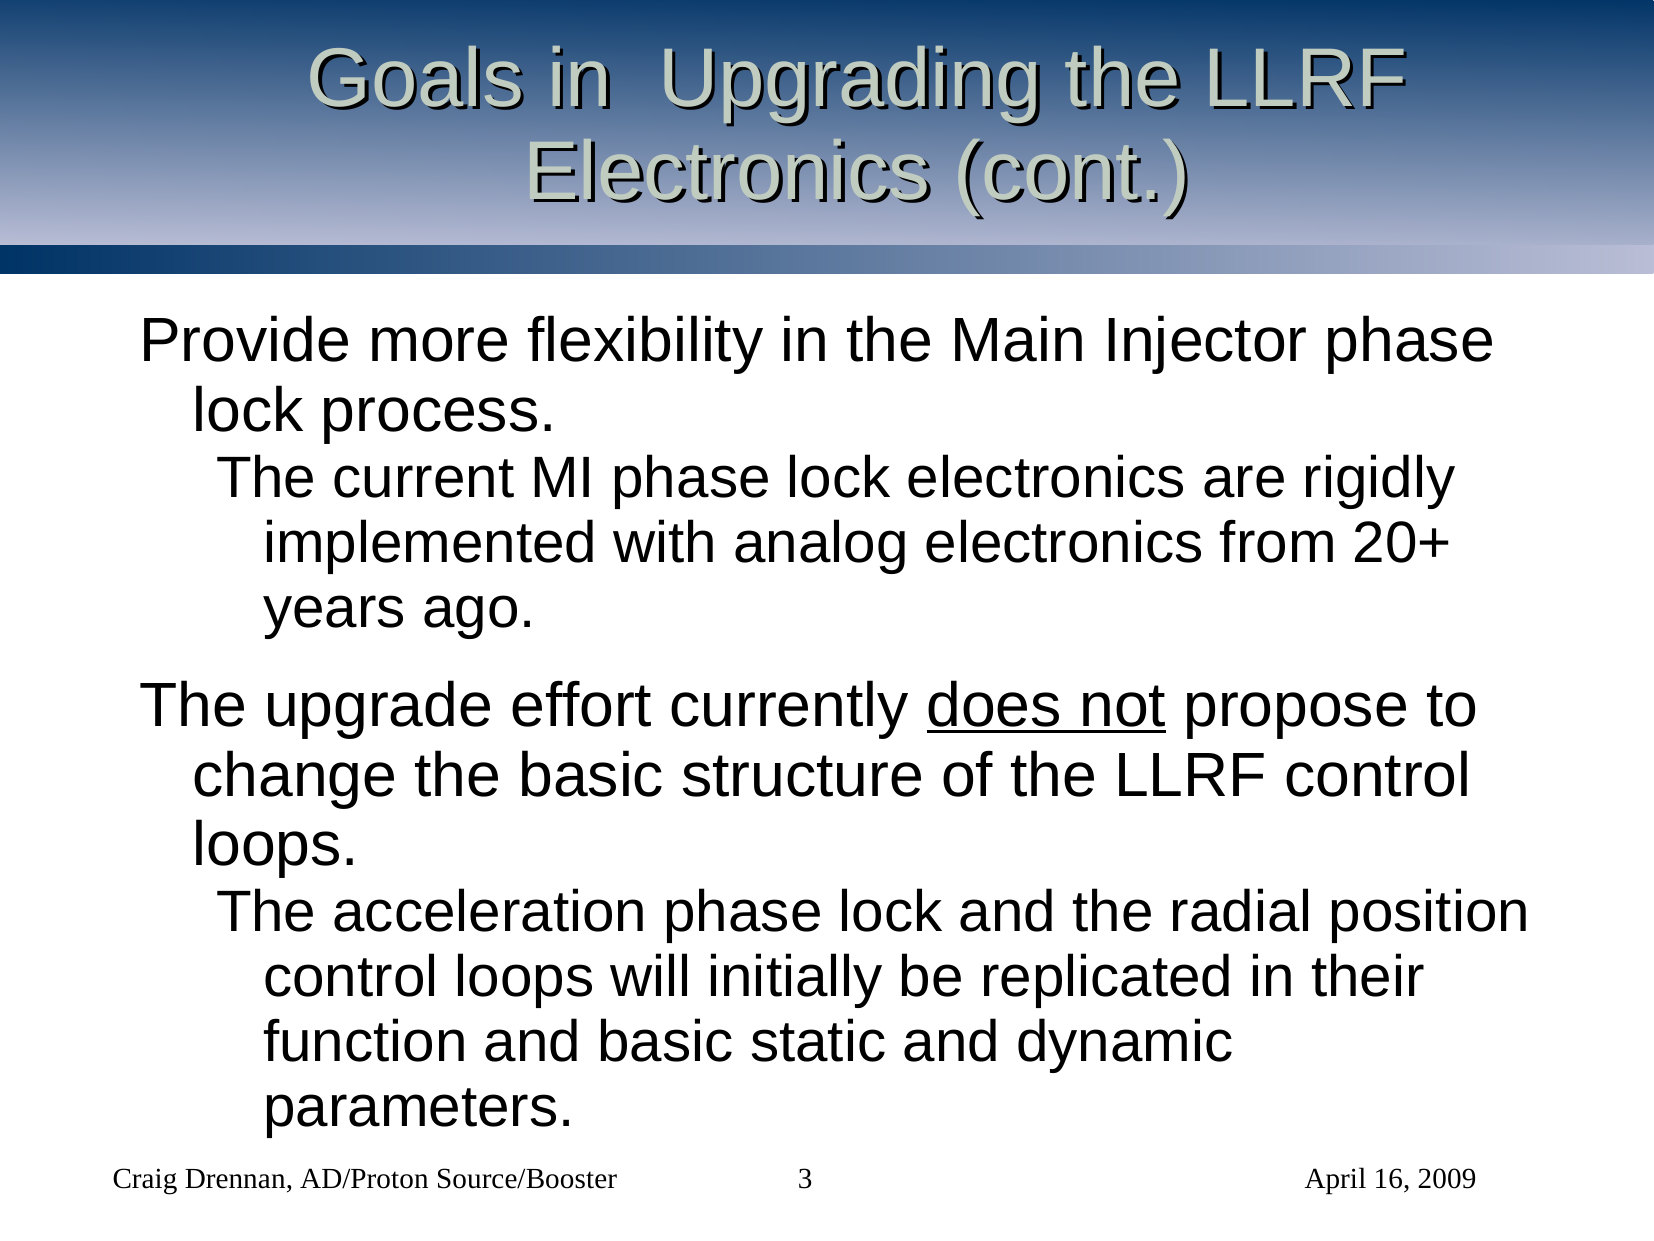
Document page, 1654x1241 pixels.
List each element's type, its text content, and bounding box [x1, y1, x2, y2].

title Goals in Upgrading the LLRF Electronics (cont.) [121, 20, 1534, 228]
list Provide more flexibility in the Main Injector phase lock process. The current MI phase lock electronics are rigidly implemented with analog electronics from 20+ years ago. The upgrade effort currently does not propose to change the basic structure of the LLRF control loops. The acceleration phase lock and the radial position control loops will initially be replicated in their function and basic static and dynamic parameters. [121, 305, 1534, 1137]
